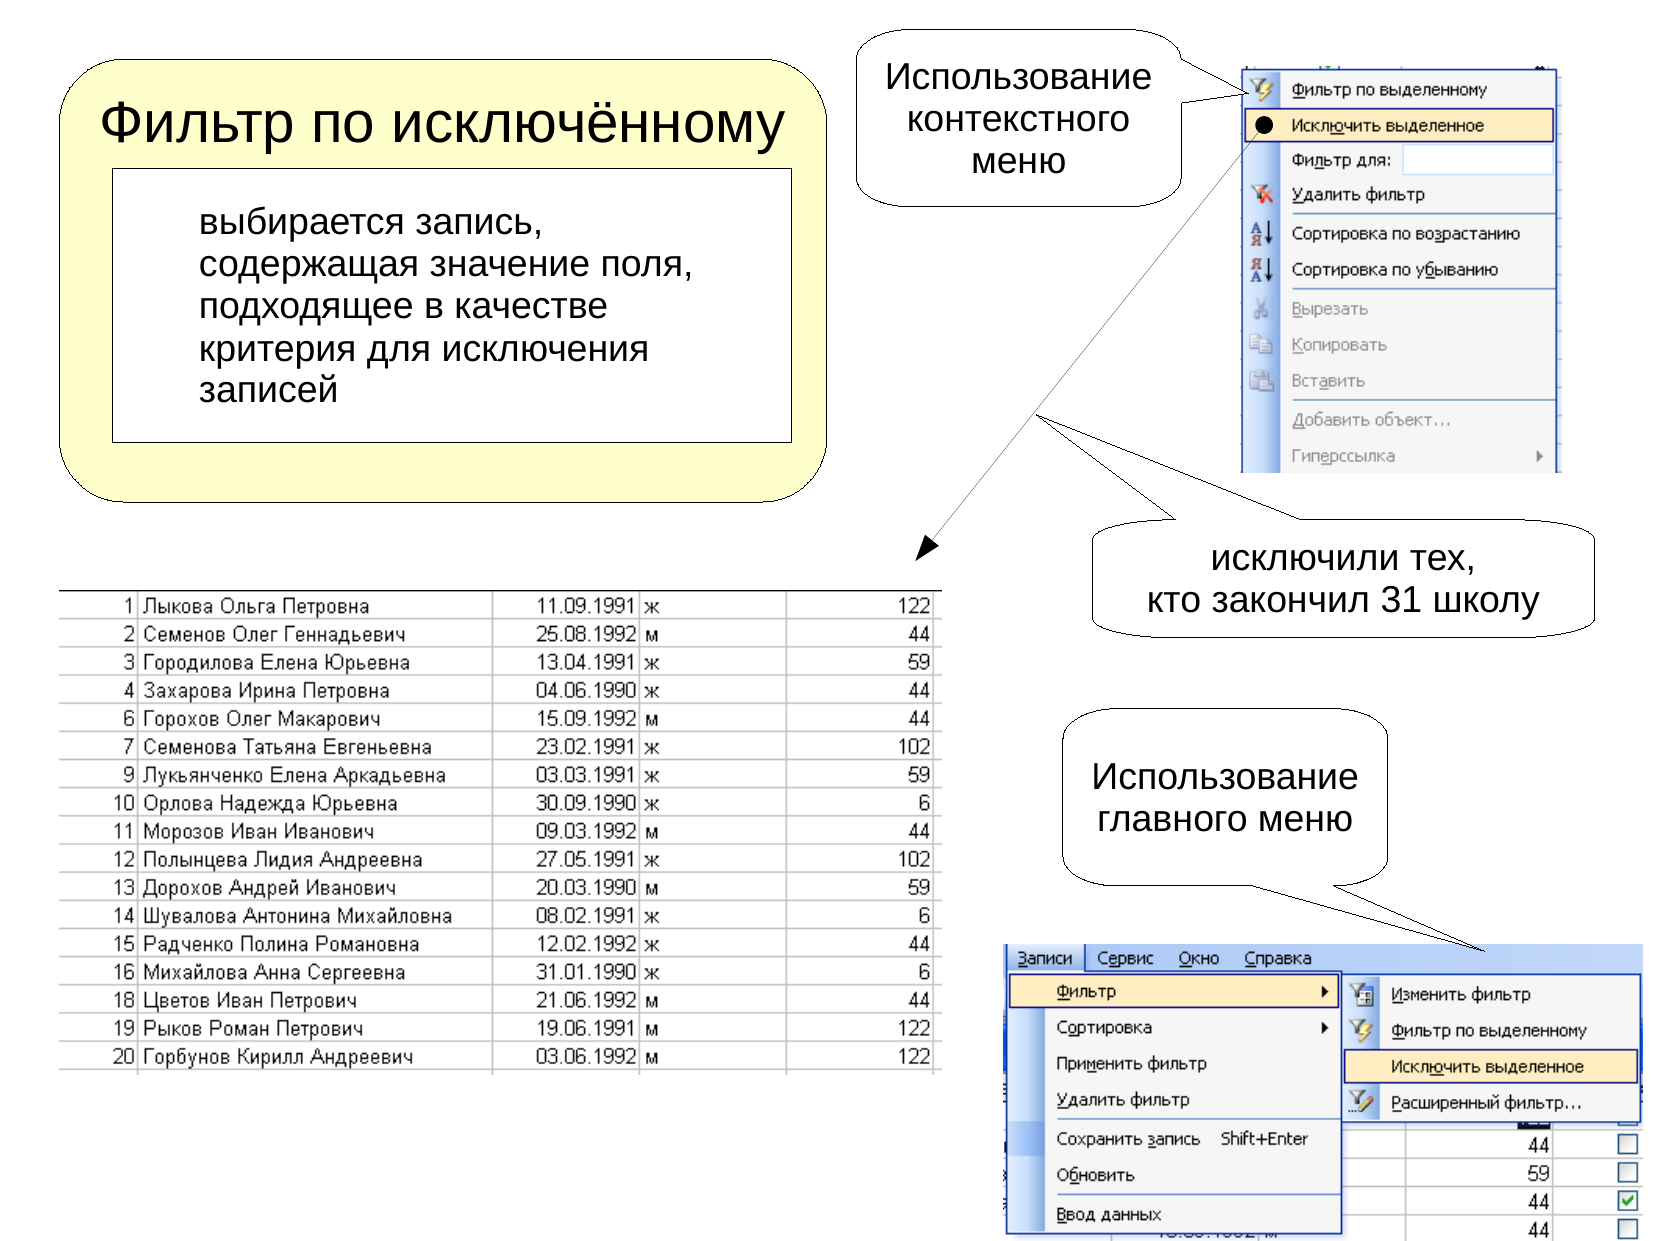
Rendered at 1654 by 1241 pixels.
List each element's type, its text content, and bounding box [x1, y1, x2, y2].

text_box выбирается запись, содержащая значение поля, подходящее в качестве критерия для исключения записей [112, 168, 792, 443]
text_box исключили тех, кто закончил 31 школу [1036, 414, 1595, 638]
text_box Использование контекстного меню [856, 29, 1249, 207]
picture [1240, 66, 1562, 473]
text_box Использование главного меню [1062, 708, 1485, 952]
picture [59, 590, 942, 1075]
text_box Фильтр по исключённому [59, 59, 827, 503]
picture [1003, 944, 1643, 1241]
